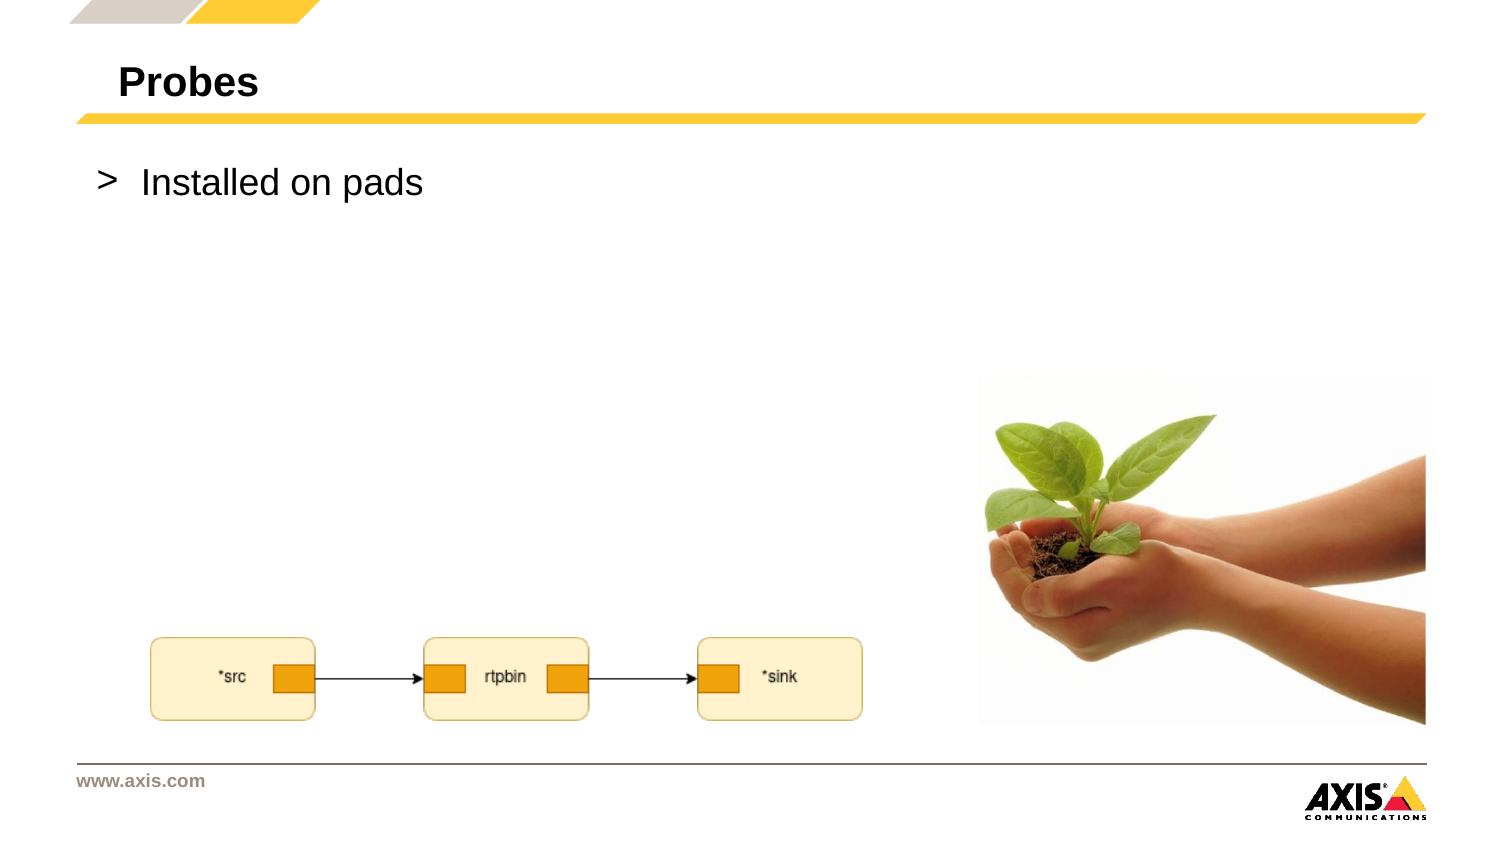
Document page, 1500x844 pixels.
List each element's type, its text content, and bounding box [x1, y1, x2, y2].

title Probes [103, 47, 1462, 108]
list Installed on pads [81, 150, 901, 214]
picture [150, 637, 863, 721]
picture [978, 375, 1426, 725]
picture [1305, 776, 1426, 820]
